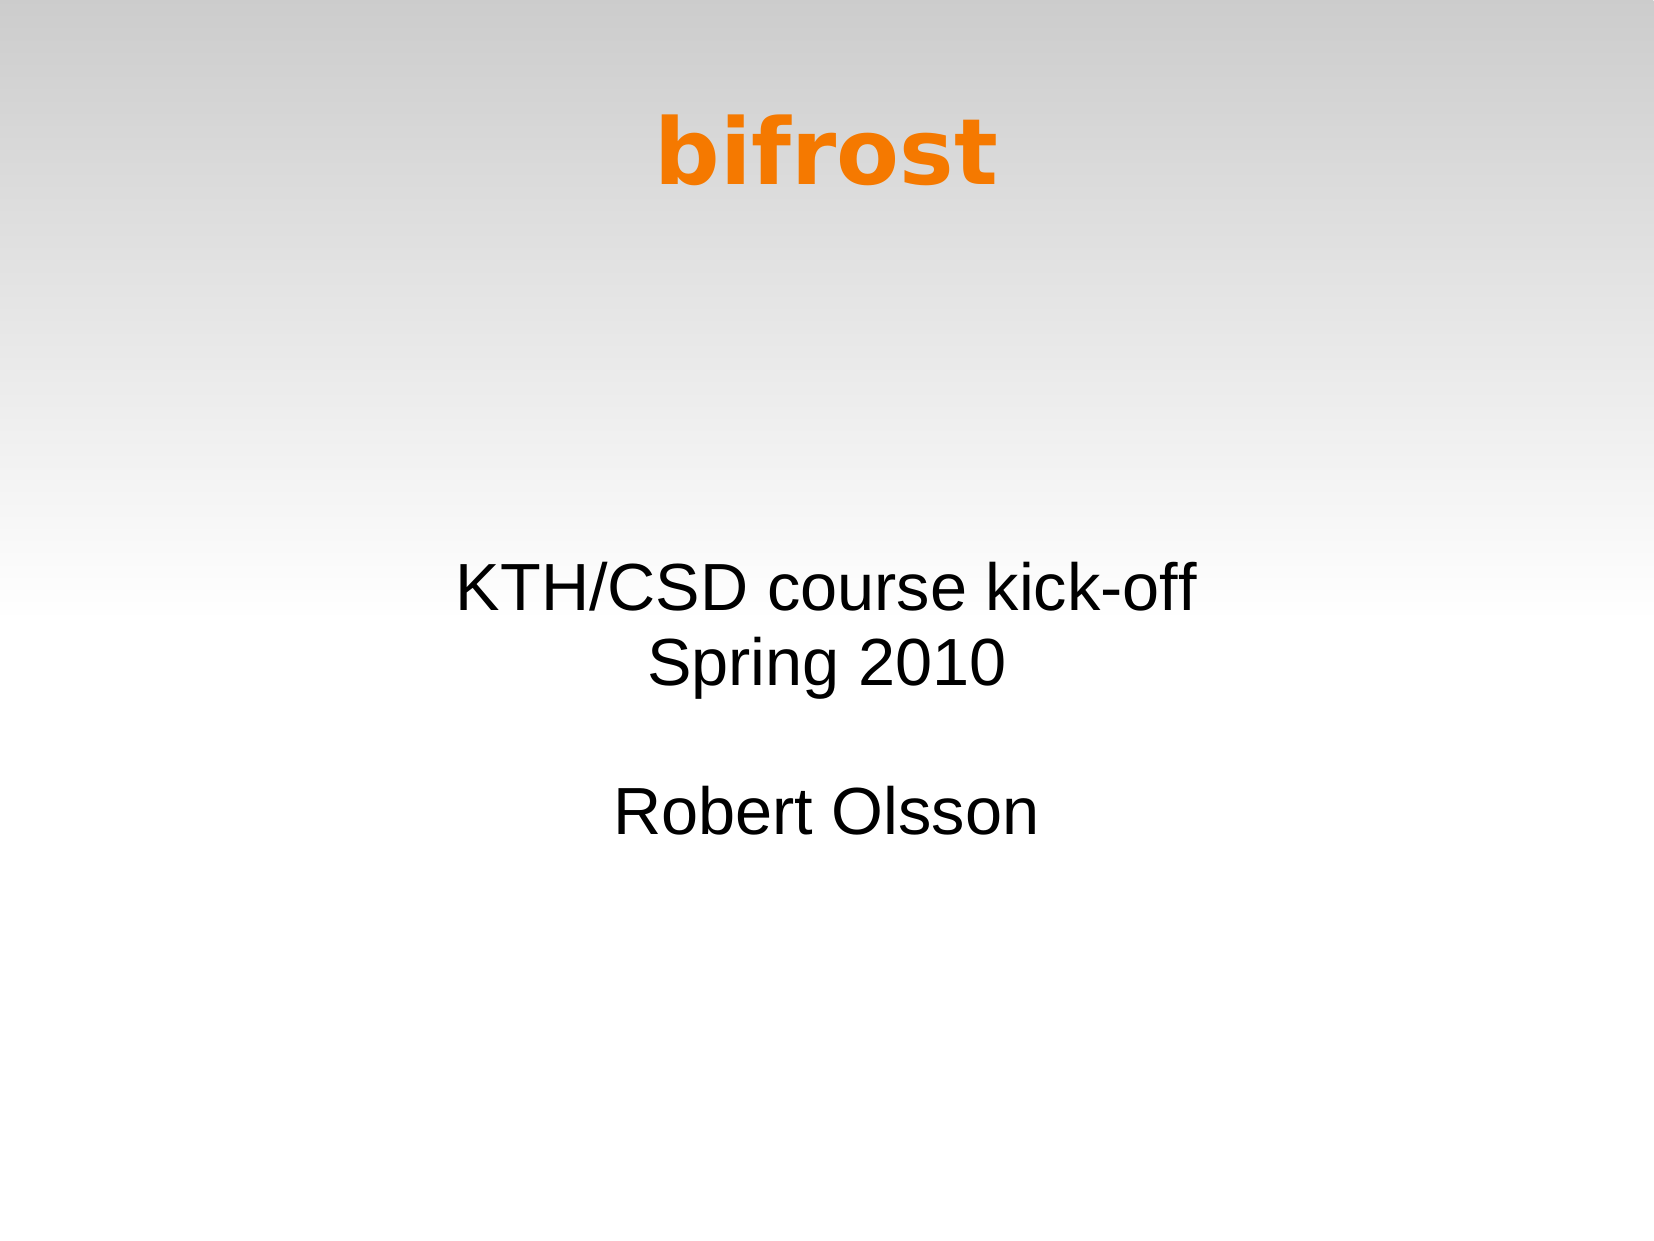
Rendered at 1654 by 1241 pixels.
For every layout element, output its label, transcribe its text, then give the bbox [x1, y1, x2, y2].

subtitle KTH/CSD course kick-off Spring 2010 Robert Olsson [82, 549, 1571, 849]
title bifrost [82, 56, 1571, 250]
